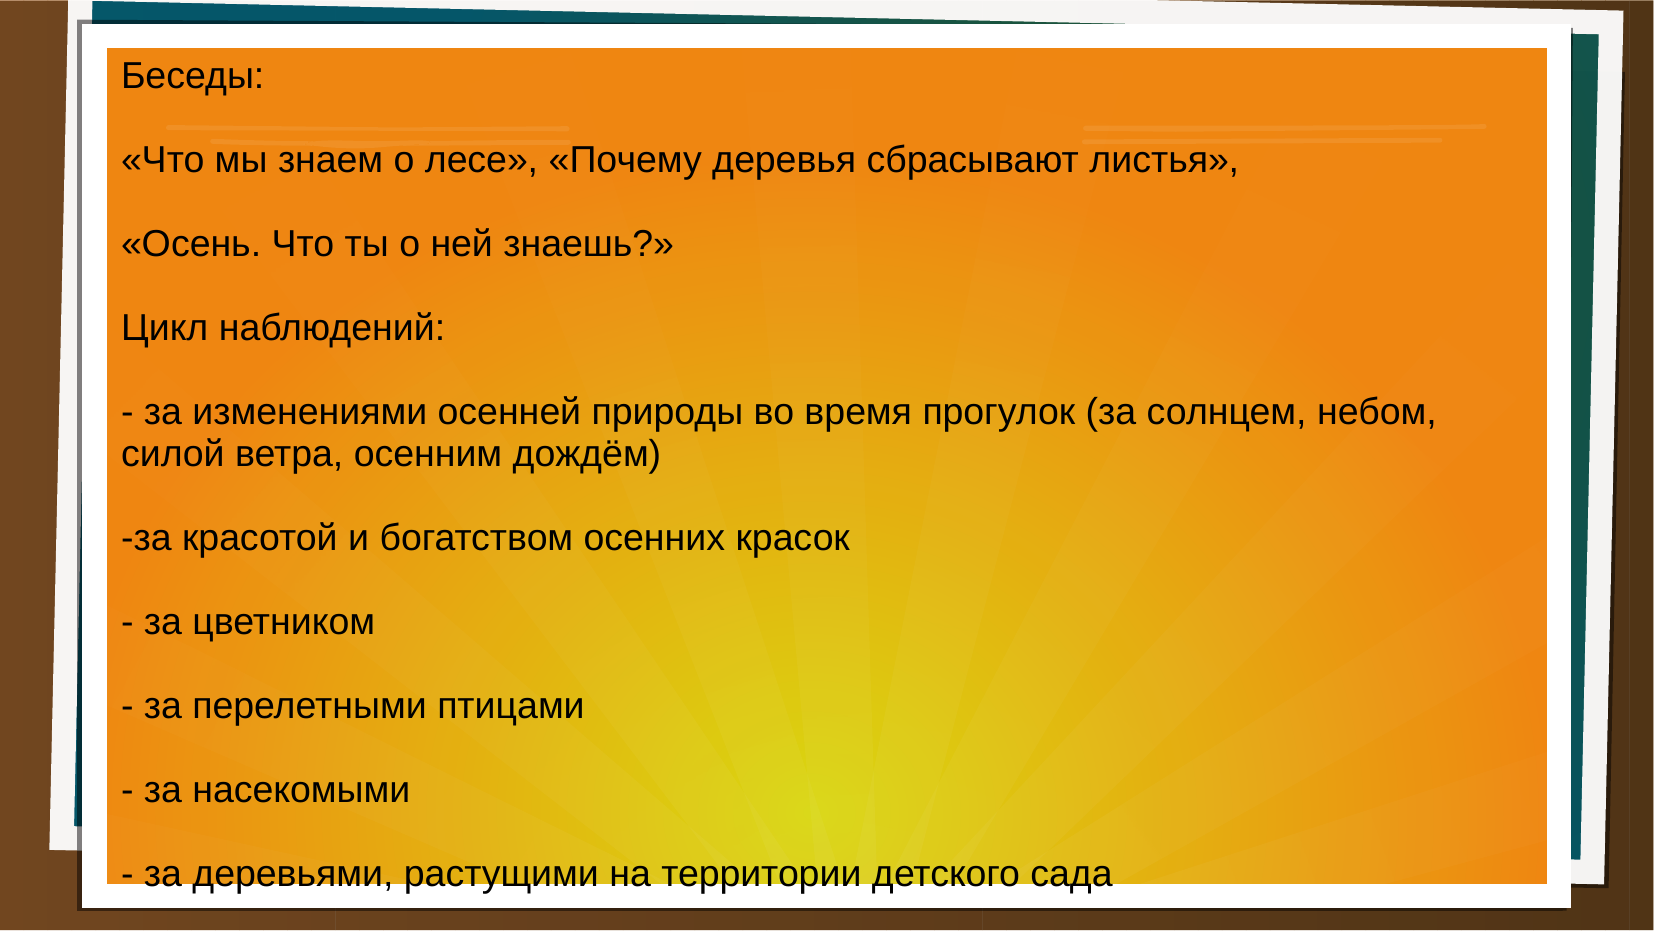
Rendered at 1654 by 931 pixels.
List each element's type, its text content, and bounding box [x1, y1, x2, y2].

text_box Беседы: «Что мы знаем о лесе», «Почему деревья сбрасывают листья», «Осень. Что ты о ней знаешь?» Цикл наблюдений: - за изменениями осенней природы во время прогулок (за солнцем, небом, силой ветра, осенним дождём) -за красотой и богатством осенних красок - за цветником - за перелетными птицами - за насекомыми - за деревьями, растущими на территории детского сада [106, 47, 1548, 931]
